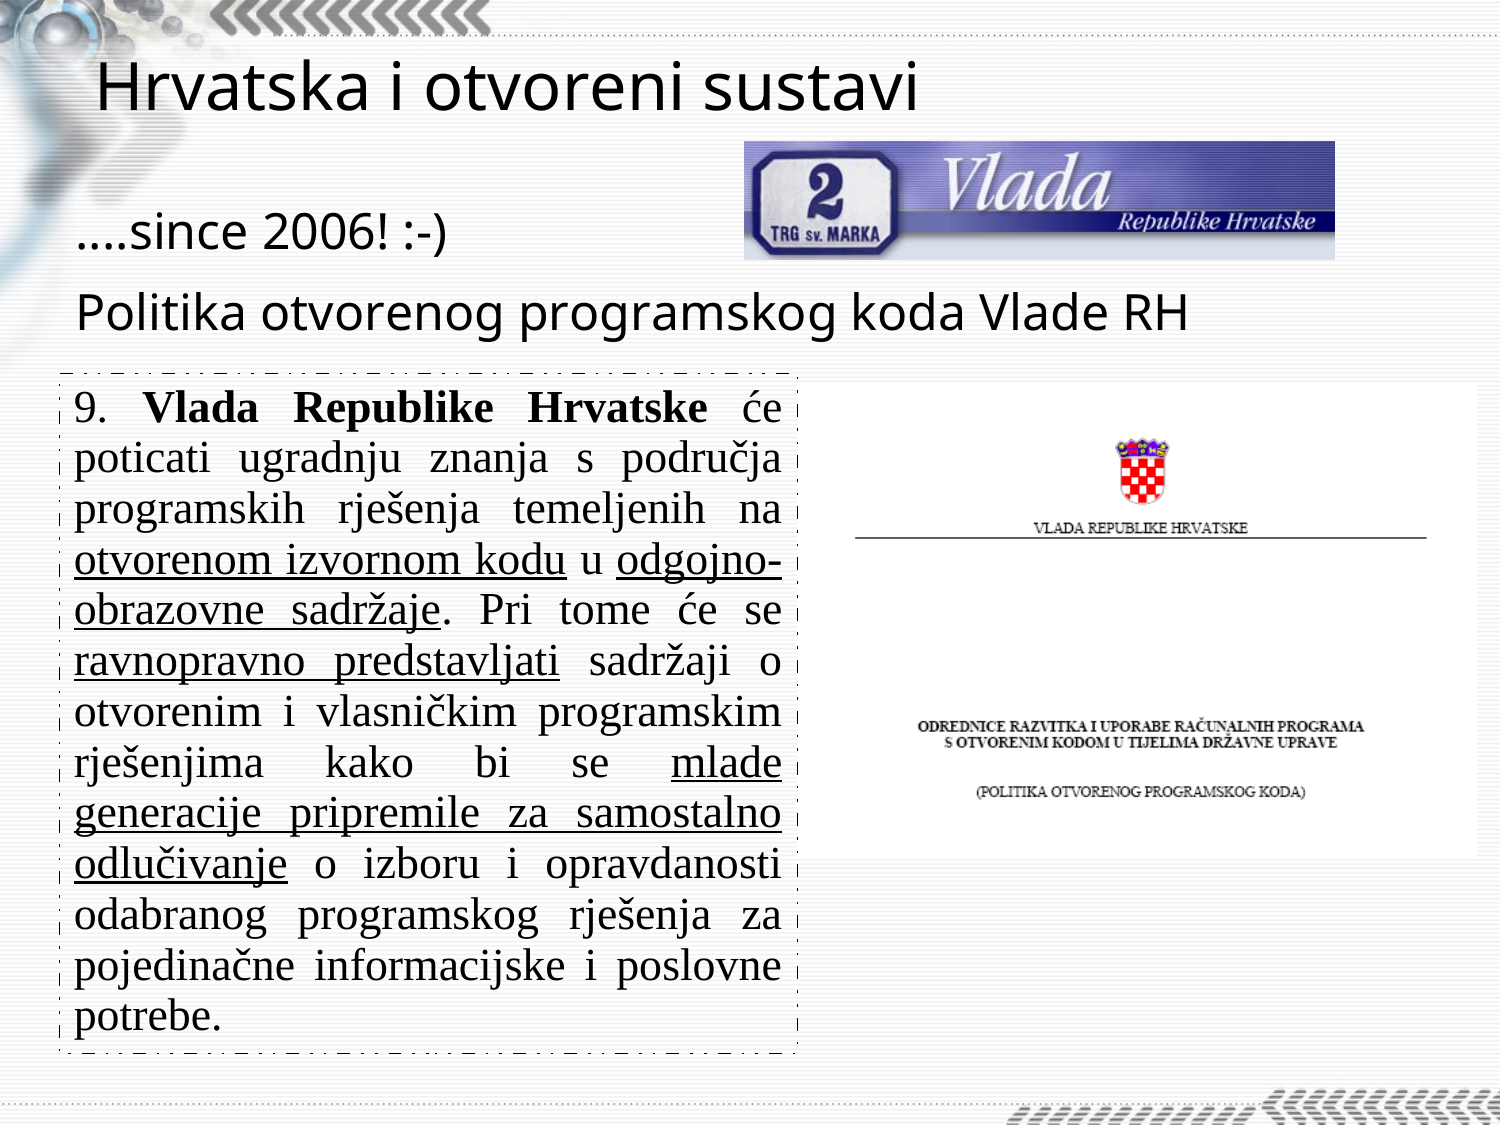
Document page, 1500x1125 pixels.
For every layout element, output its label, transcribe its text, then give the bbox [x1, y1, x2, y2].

picture [0, 0, 1500, 1125]
text_box 9. Vlada Republike Hrvatske će poticati ugradnju znanja s područja programskih rješenja temeljenih na otvorenom izvornom kodu u odgojno-obrazovne sadržaje. Pri tome će se ravnopravno predstavljati sadržaji o otvorenim i vlasničkim programskim rješenjima kako bi se mlade generacije pripremile za samostalno odlučivanje o izboru i opravdanosti odabranog programskog rješenja za pojedinačne informacijske i poslovne potrebe. [59, 373, 798, 1054]
list ....since 2006! :-) Politika otvorenog programskog koda Vlade RH [75, 196, 1388, 383]
title Hrvatska i otvoreni sustavi [94, 0, 1407, 173]
list [88, 355, 799, 945]
